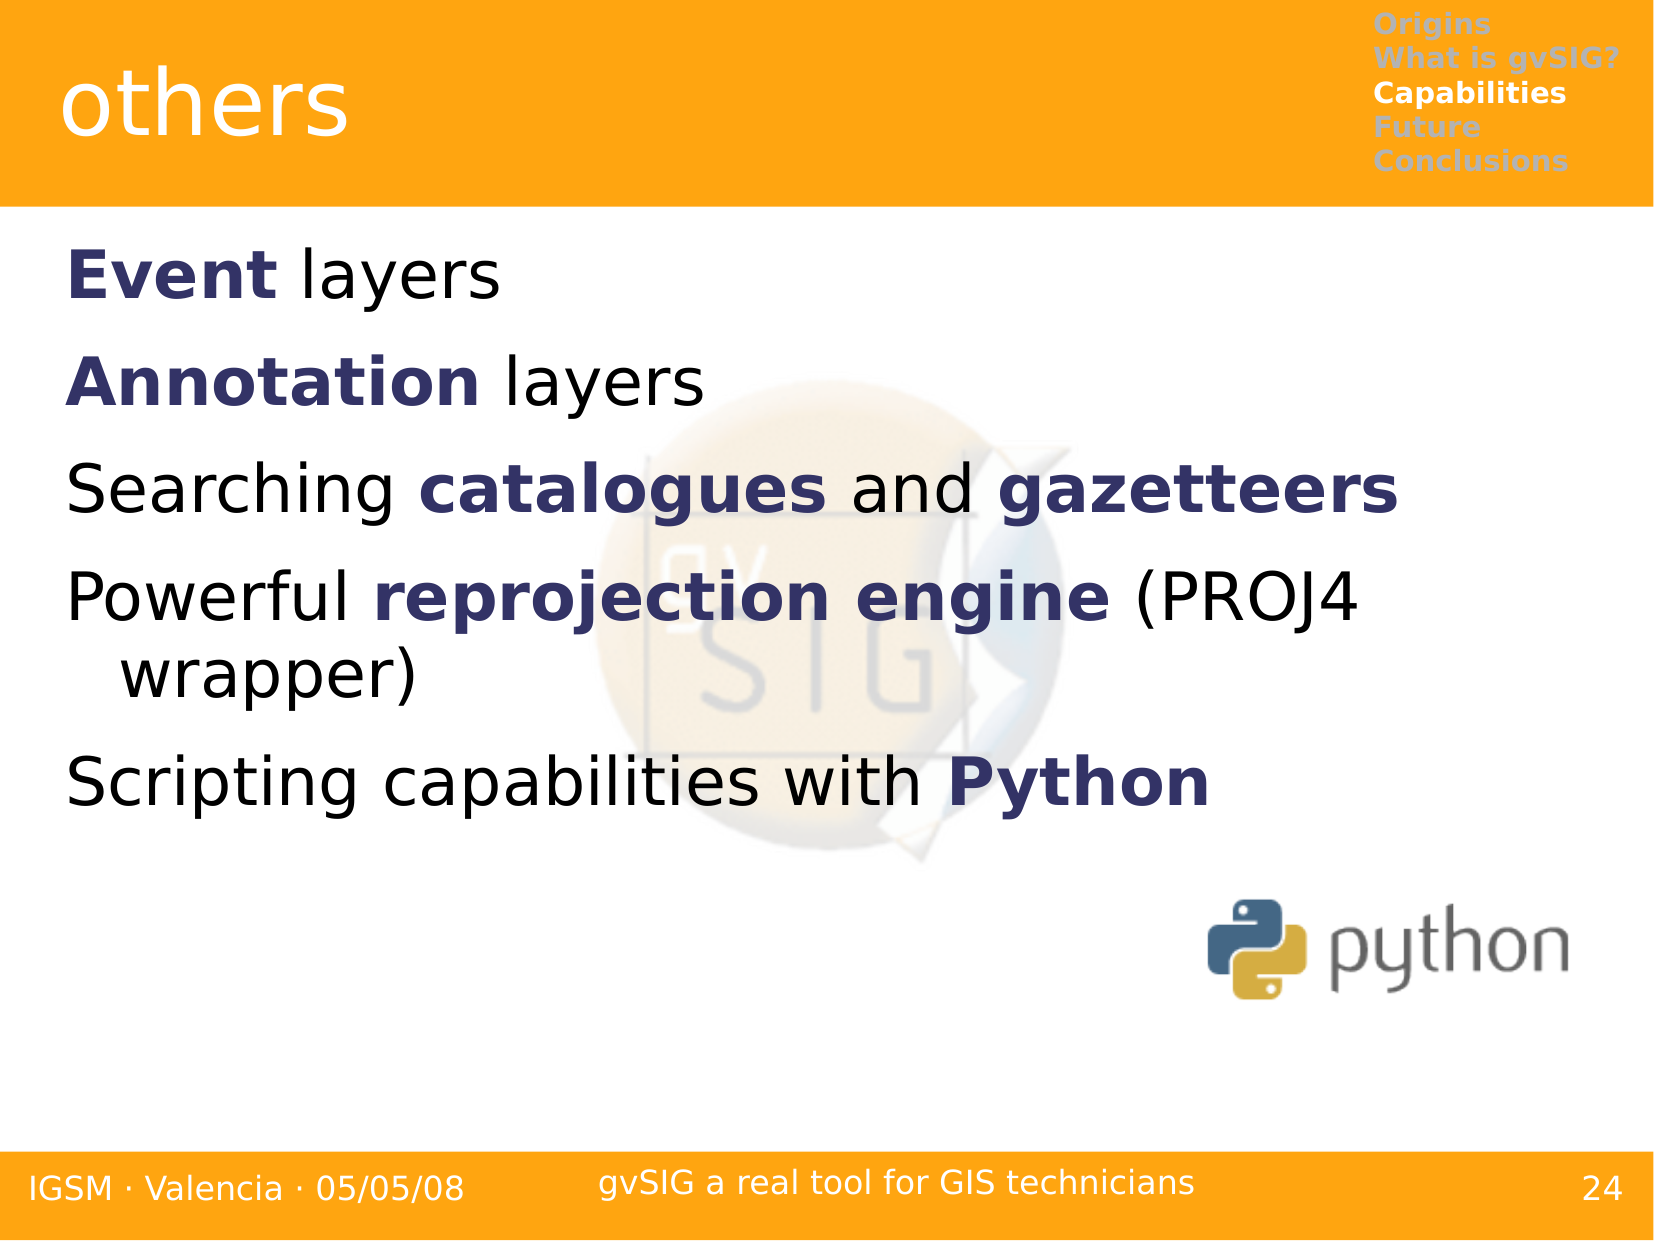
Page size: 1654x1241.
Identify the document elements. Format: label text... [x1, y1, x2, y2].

picture [1181, 885, 1621, 1034]
text_box Origins What is gvSIG? Capabilities Future Conclusions [1358, 0, 1654, 207]
title others [59, 29, 1358, 178]
list Event layers Annotation layers Searching catalogues and gazetteers Powerful reprojection engine (PROJ4 wrapper) Scripting capabilities with Python [47, 236, 1595, 1108]
